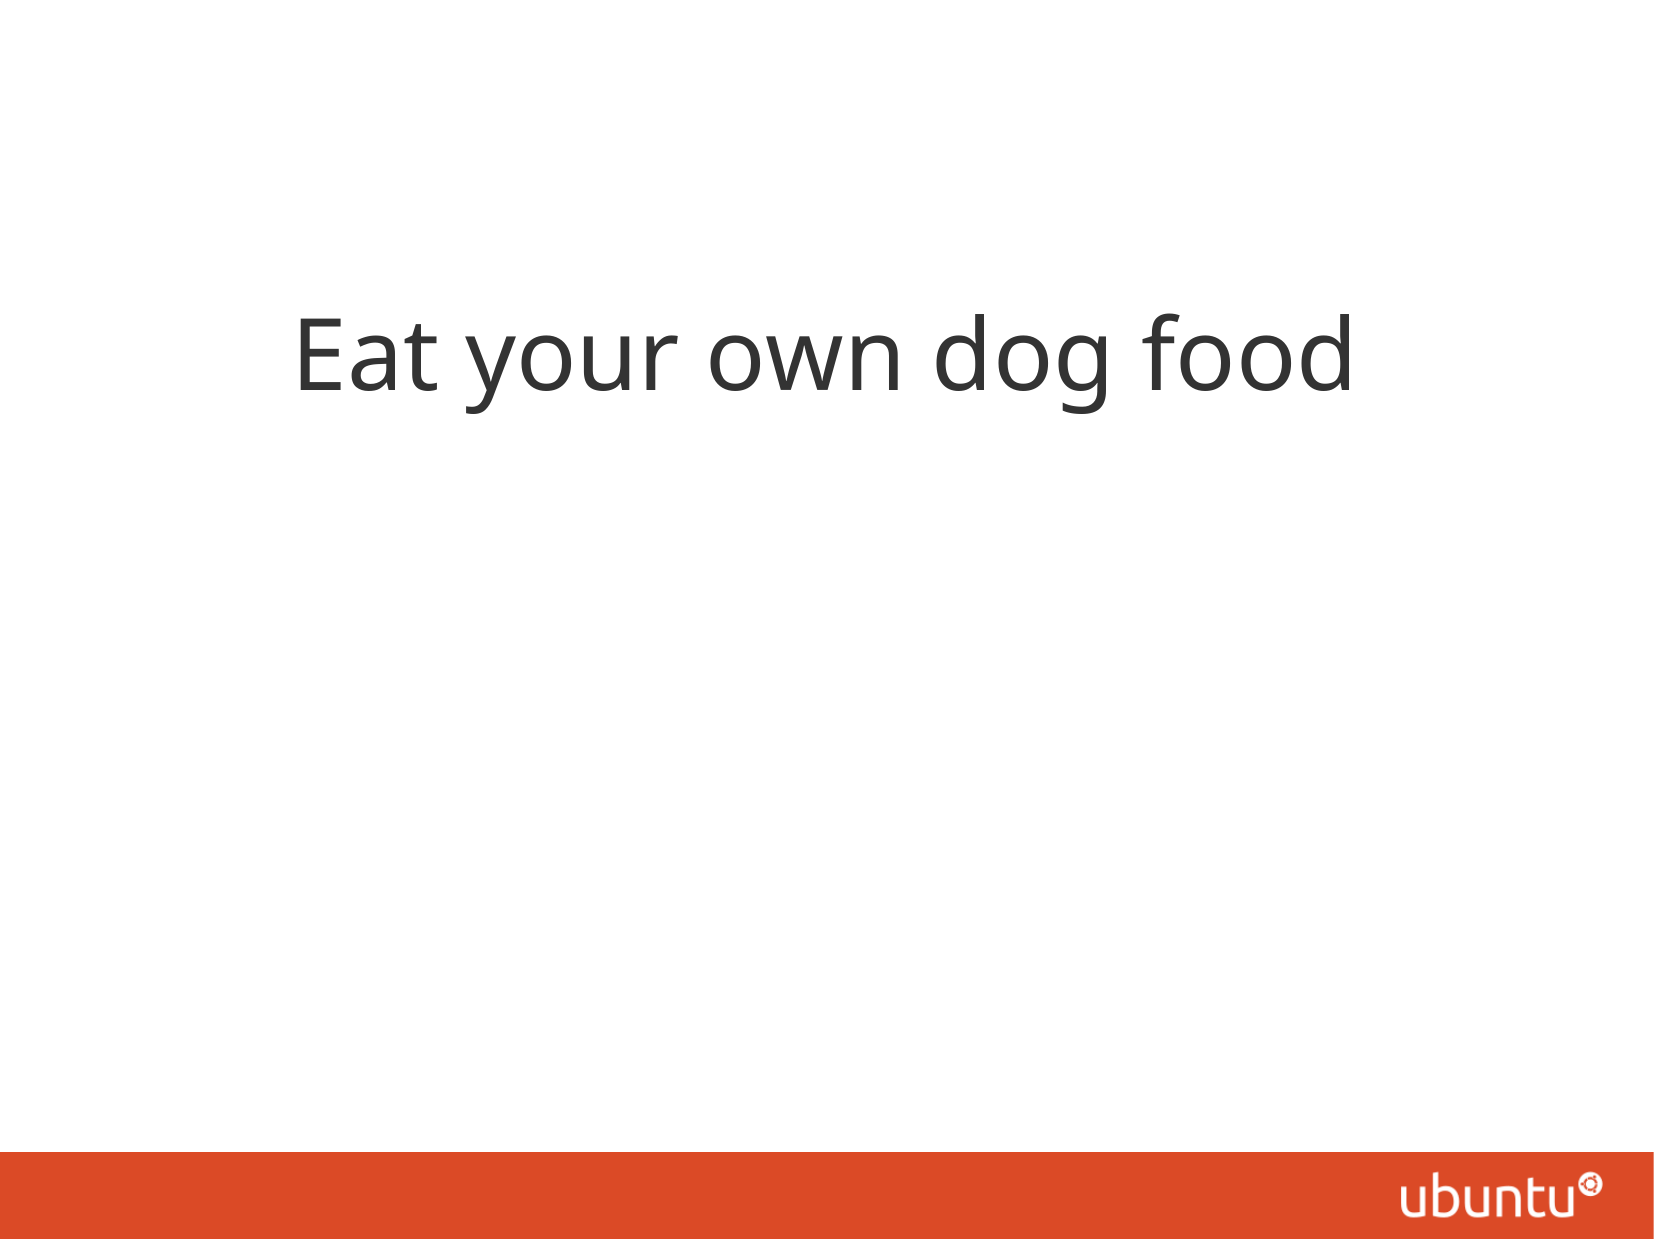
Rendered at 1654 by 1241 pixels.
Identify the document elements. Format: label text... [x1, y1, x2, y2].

title Eat your own dog food [56, 121, 1596, 596]
picture [0, 1152, 1654, 1239]
